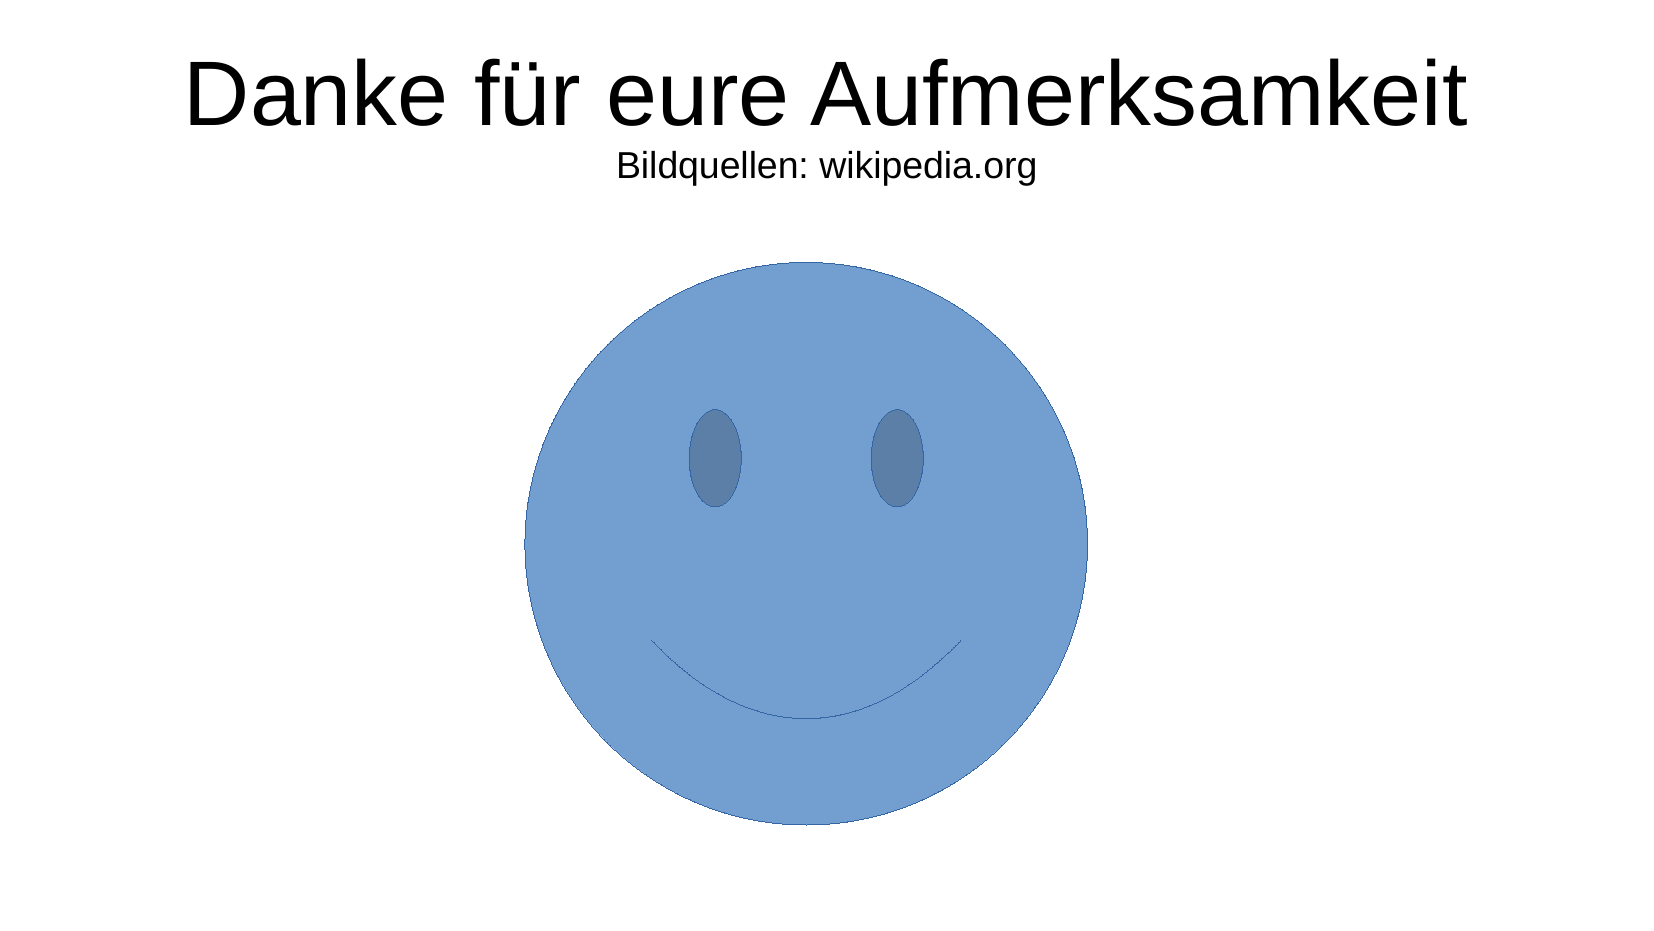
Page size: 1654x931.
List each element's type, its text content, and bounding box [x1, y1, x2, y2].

title Danke für eure Aufmerksamkeit Bildquellen: wikipedia.org [82, 36, 1571, 193]
text_box [524, 262, 1088, 826]
